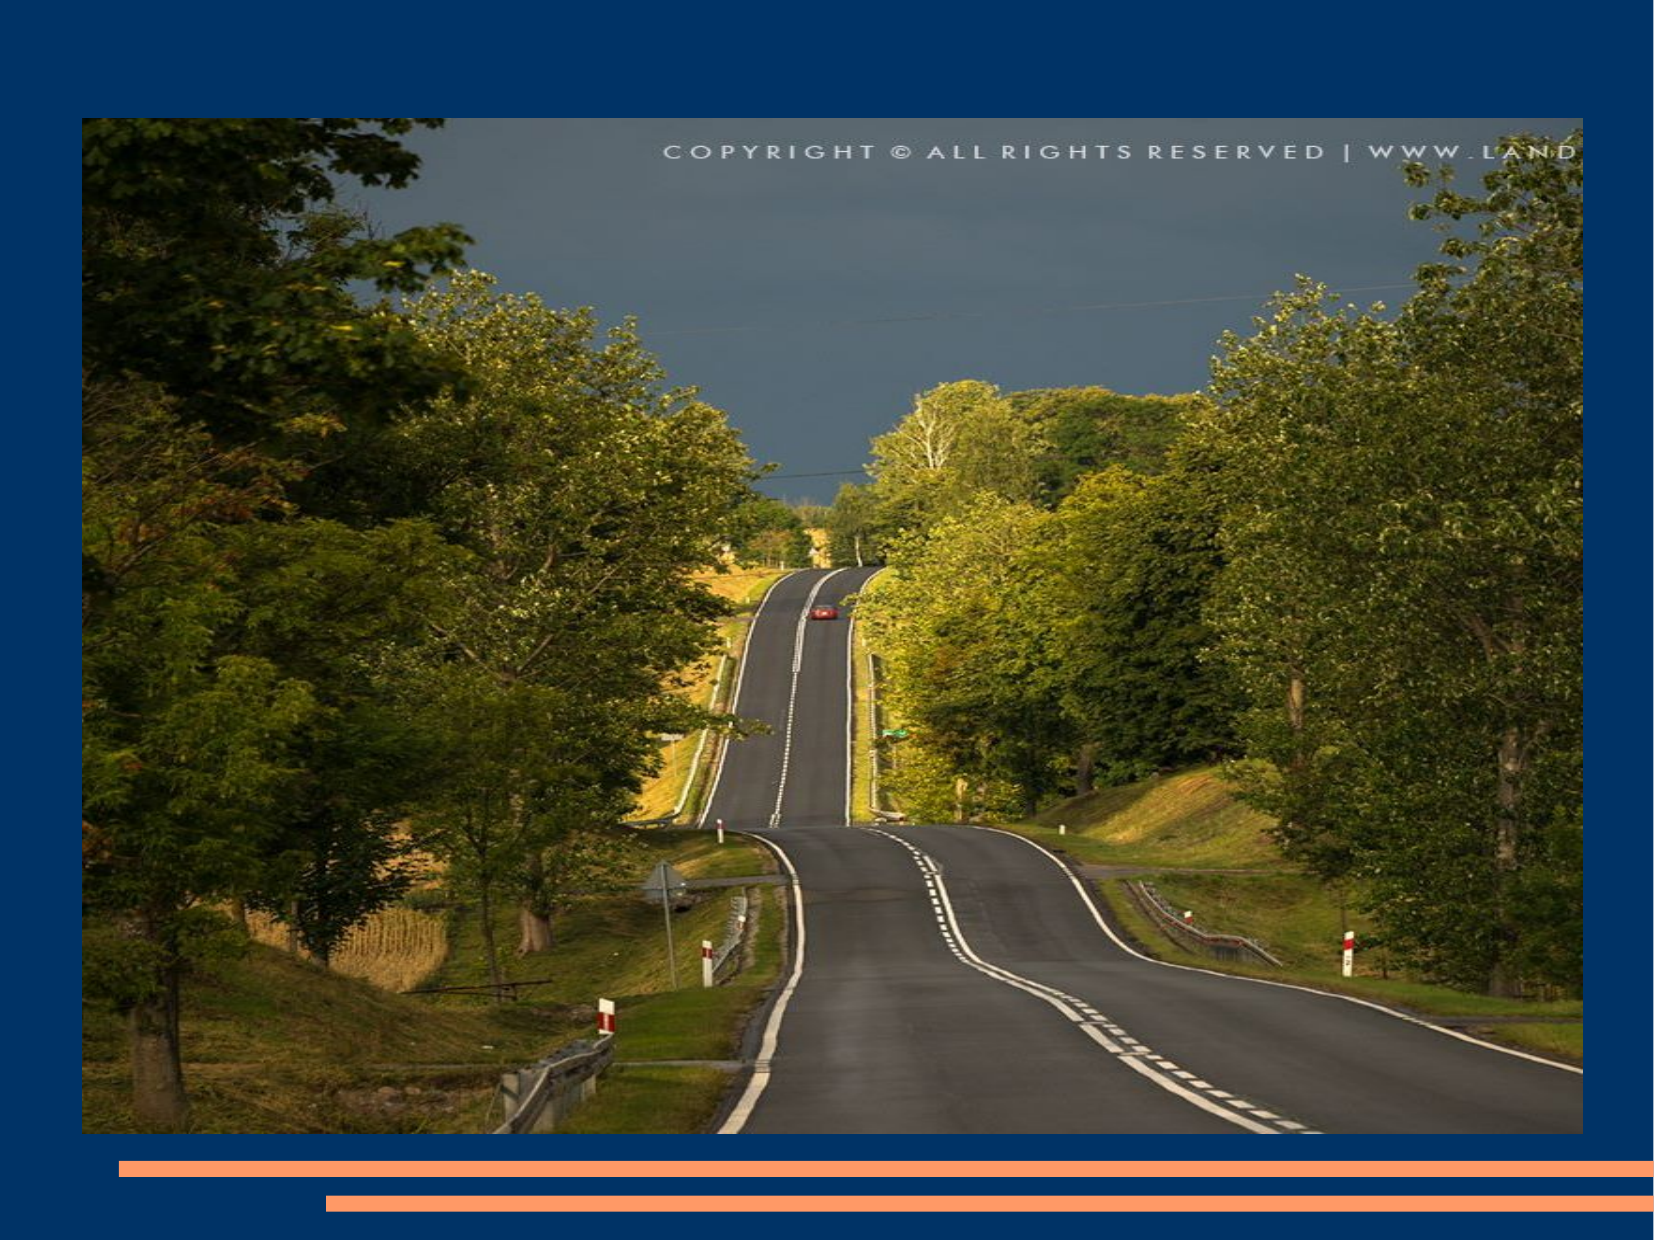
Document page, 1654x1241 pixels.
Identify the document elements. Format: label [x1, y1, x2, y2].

picture [82, 118, 1583, 1134]
